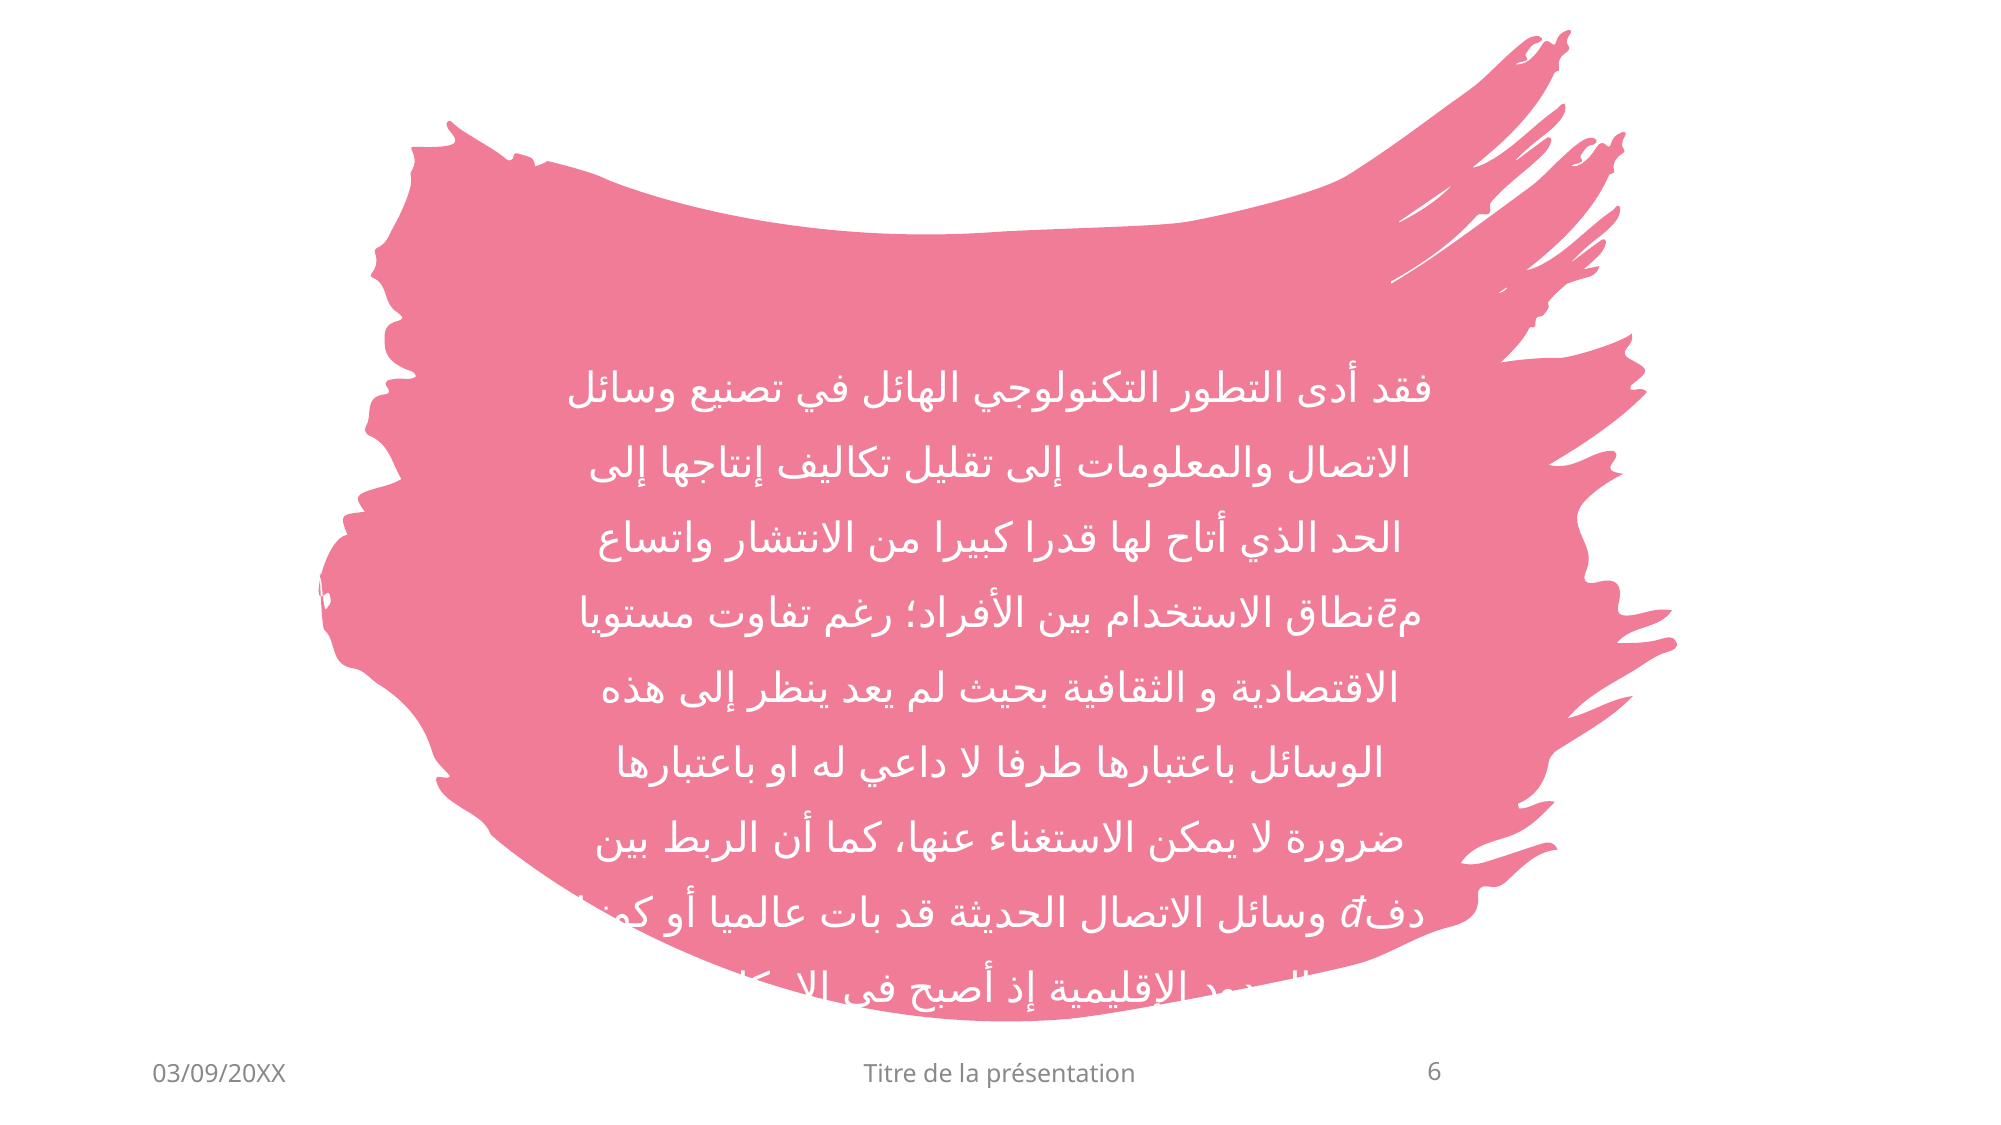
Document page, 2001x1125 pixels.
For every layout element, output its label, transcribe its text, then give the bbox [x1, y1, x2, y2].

text_box Titre de la présentation [662, 1042, 1338, 1103]
title فقد أدى التطور التكنولوجي الهائل في تصنيع وسائل الاتصال والمعلومات إلى تقليل تكاليف إنتاجها إلى الحد الذي أتاح لها قدرا كبيرا من الانتشار واتساع نطاق الاستخدام بين الأفراد؛ رغم تفاوت مستوياēم الاقتصادية و الثقافية بحيث لم يعد ينظر إلى هذه الوسائل باعتبارها طرفا لا داعي له او باعتبارها ضرورة لا يمكن الاستغناء عنها، كما أن الربط بين وسائل الاتصال الحديثة قد بات عالميا أو كونيا đدف تخطي الحدود الإقليمية إذ أصبح في الإمكان الاتصال بأي مكان في العالم من الهاتف المحمول، أومن الهاتف العمومي، كما تعددت قنوات البث التلفزيوني الفضائي [546, 273, 1456, 896]
text_box 03/09/20XX [137, 1042, 588, 1103]
text_box ‹#› [1412, 1042, 1863, 1103]
